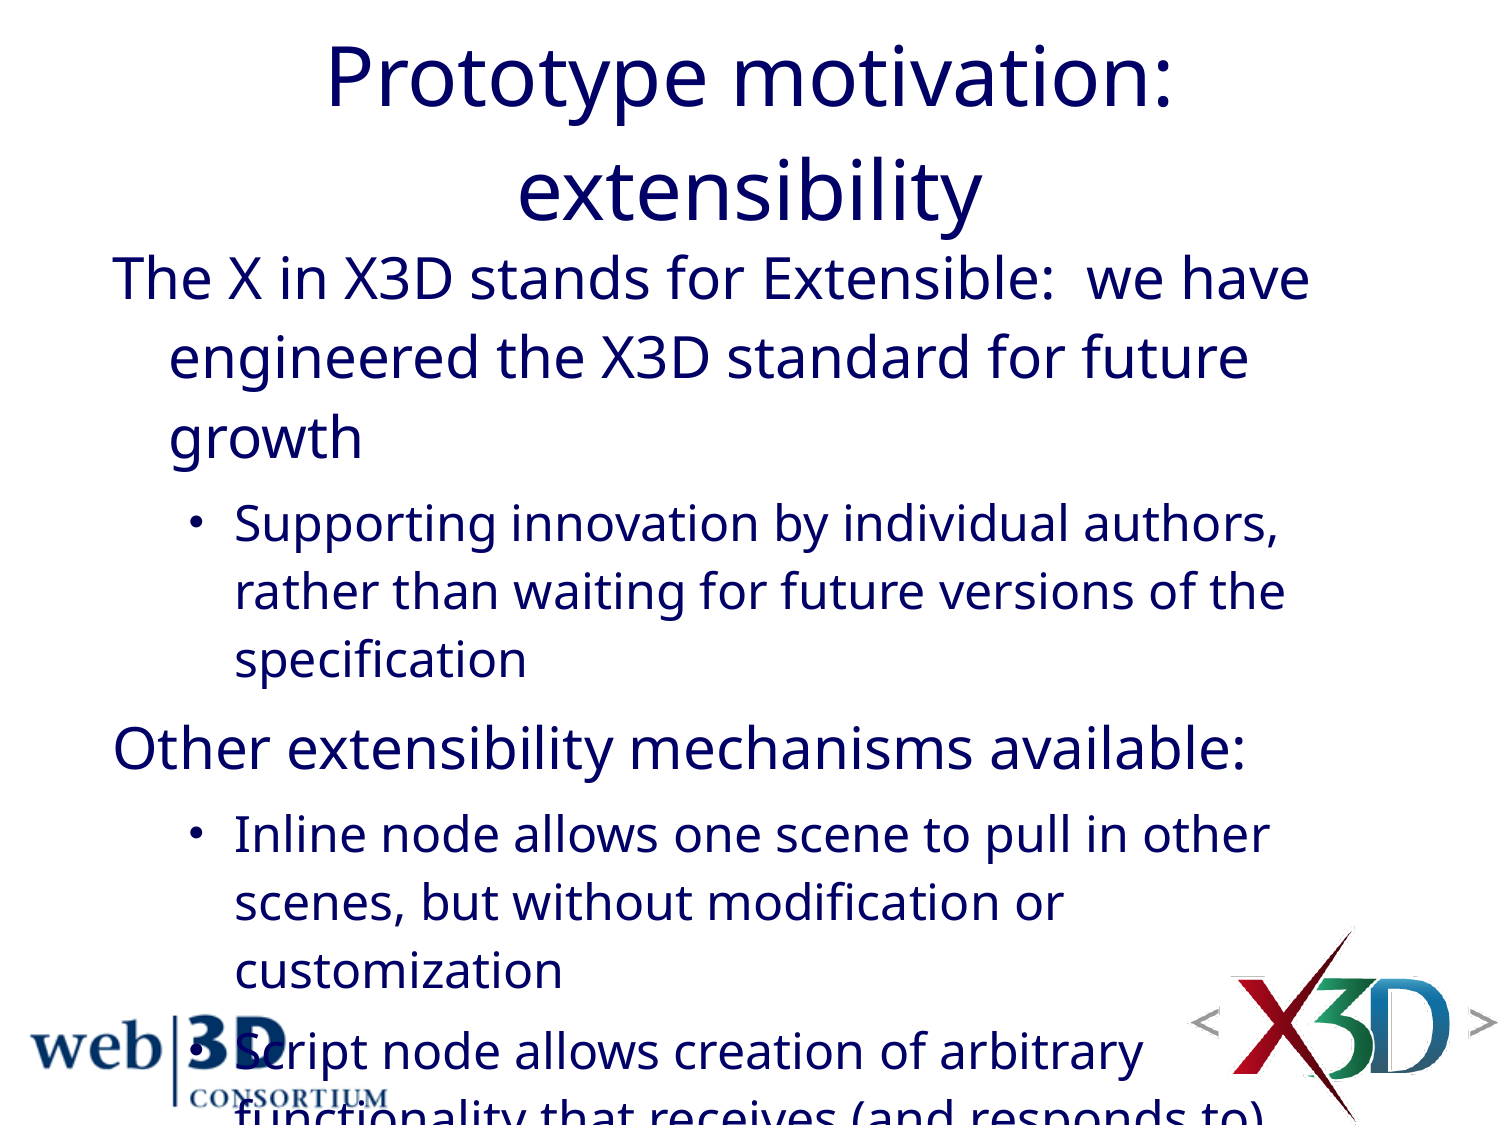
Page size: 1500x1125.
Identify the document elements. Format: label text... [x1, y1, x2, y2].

picture [1226, 1113, 1242, 1125]
picture [292, 1113, 304, 1118]
picture [12, 998, 413, 1118]
title Prototype motivation: extensibility [112, 44, 1388, 218]
picture [376, 1113, 390, 1118]
picture [1187, 926, 1500, 1125]
list The X in X3D stands for Extensible: we have engineered the X3D standard for future growth Supporting innovation by individual authors, rather than waiting for future versions of the specification Other extensibility mechanisms available: Inline node allows one scene to pull in other scenes, but without modification or customization Script node allows creation of arbitrary functionality that receives (and responds to) routed events Prototypes create new full-fledged X3D nodes With field definitions, render capability, etc. [112, 237, 1388, 1020]
